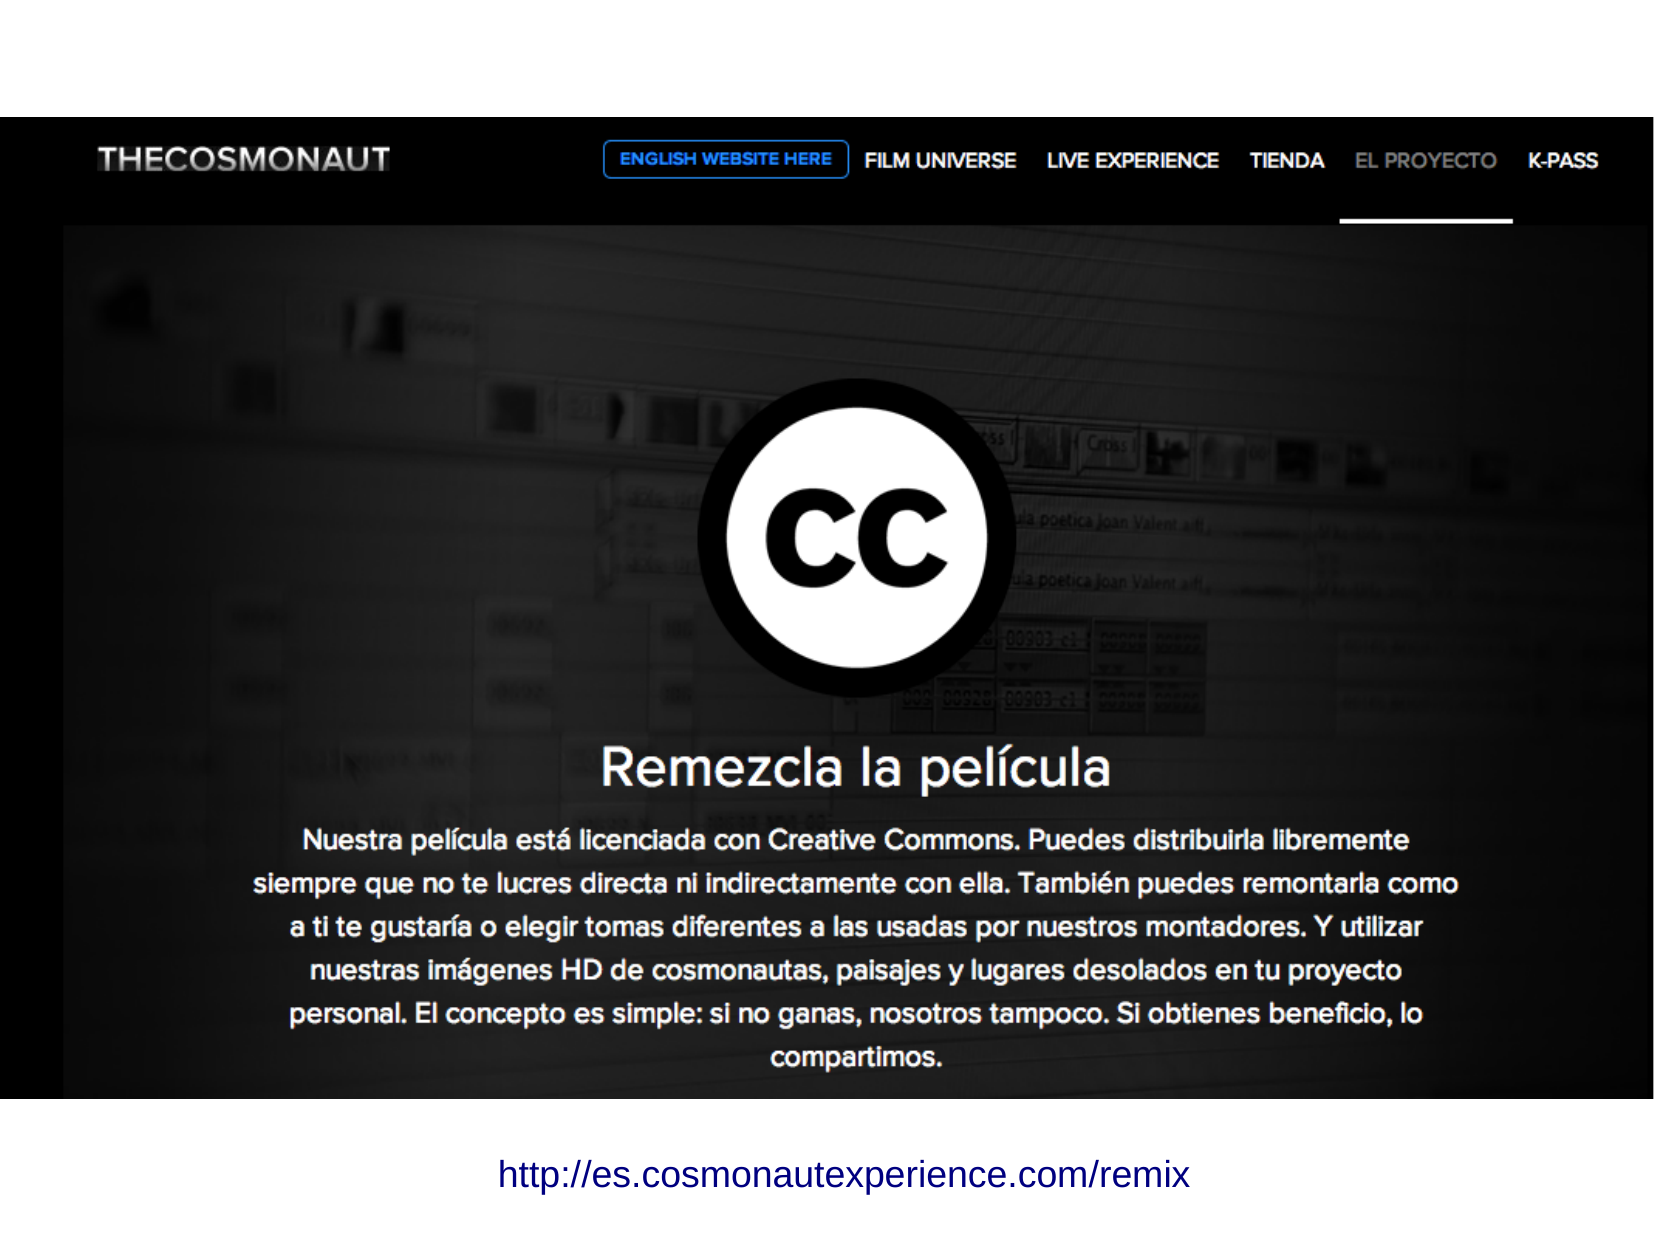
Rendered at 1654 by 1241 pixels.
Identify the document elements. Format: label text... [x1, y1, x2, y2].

picture [0, 117, 1654, 1099]
text_box http://es.cosmonautexperience.com/remix [70, 1145, 1619, 1198]
